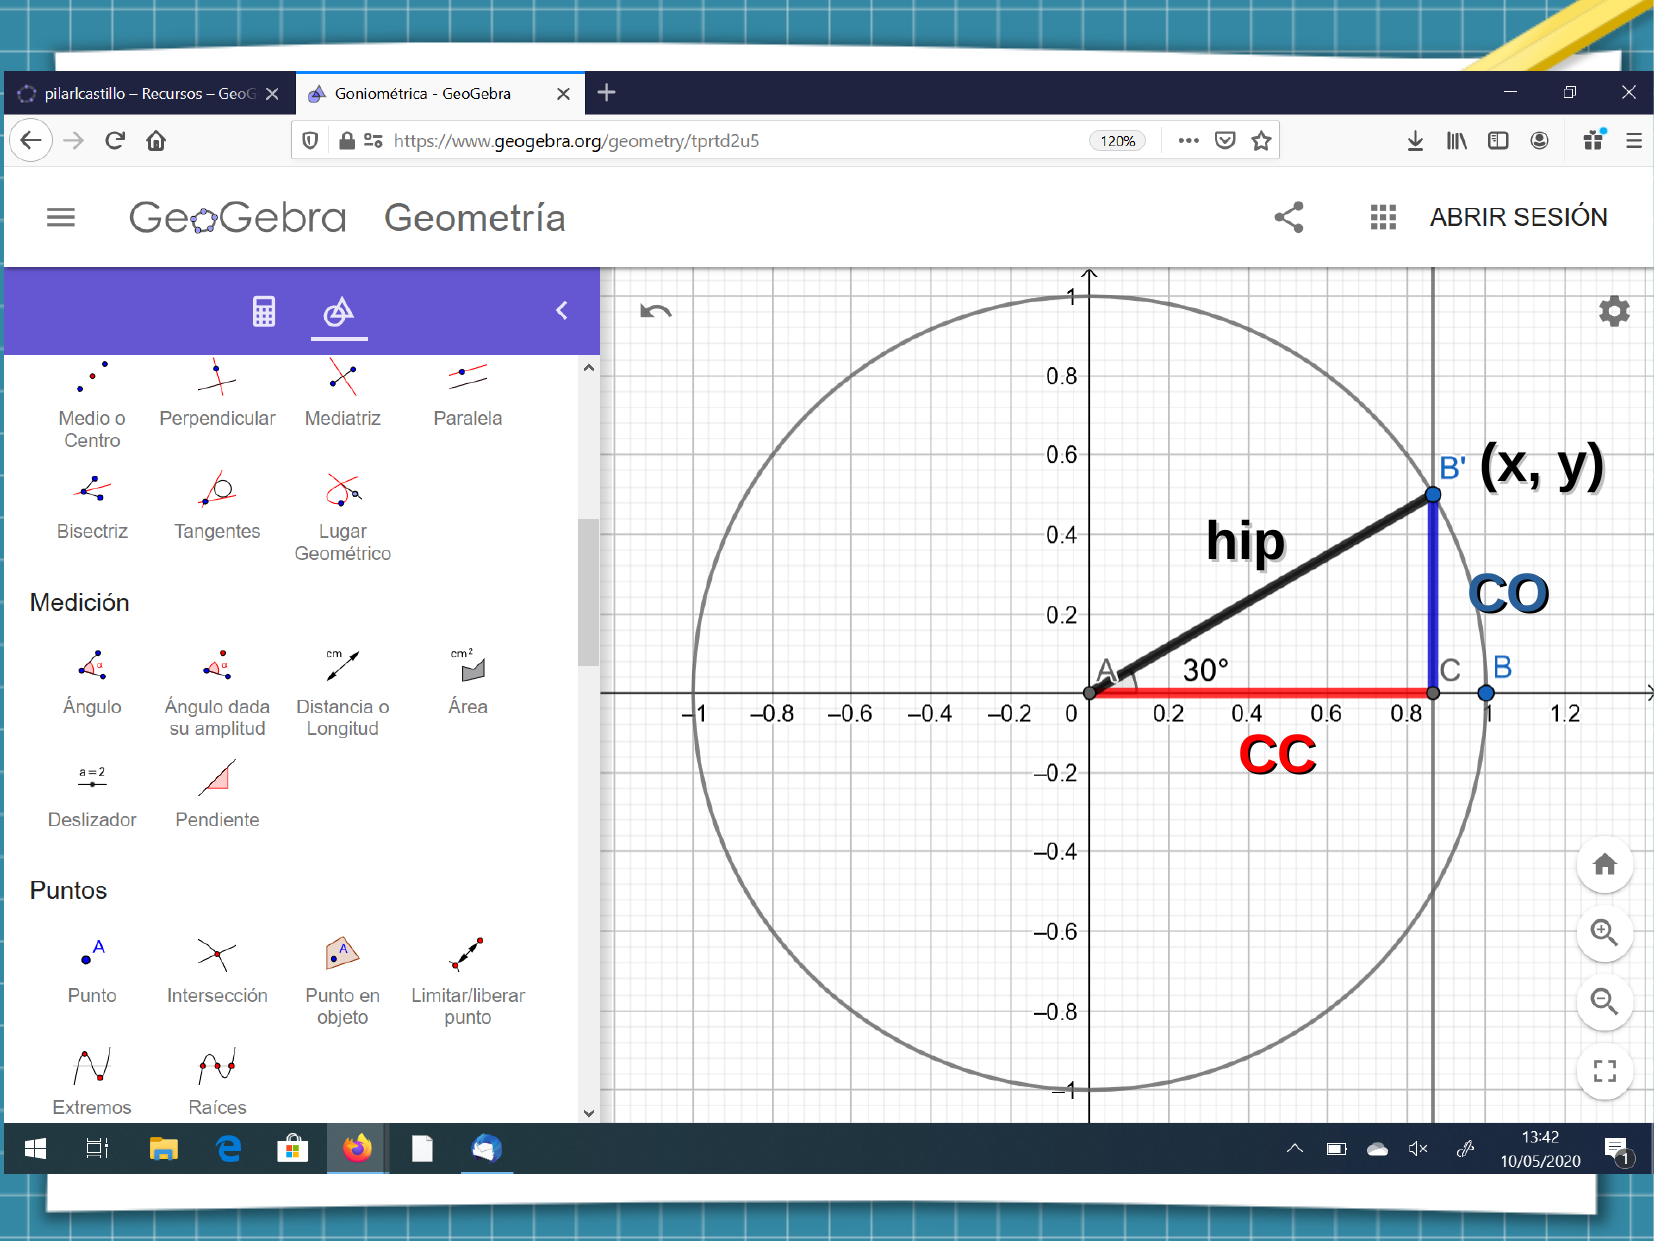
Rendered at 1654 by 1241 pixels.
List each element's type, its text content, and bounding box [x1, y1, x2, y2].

text_box CC [1223, 715, 1332, 792]
picture [0, 0, 1654, 1241]
text_box CO [1452, 555, 1564, 631]
text_box (x, y) [1464, 425, 1630, 562]
text_box hip [1191, 503, 1303, 579]
